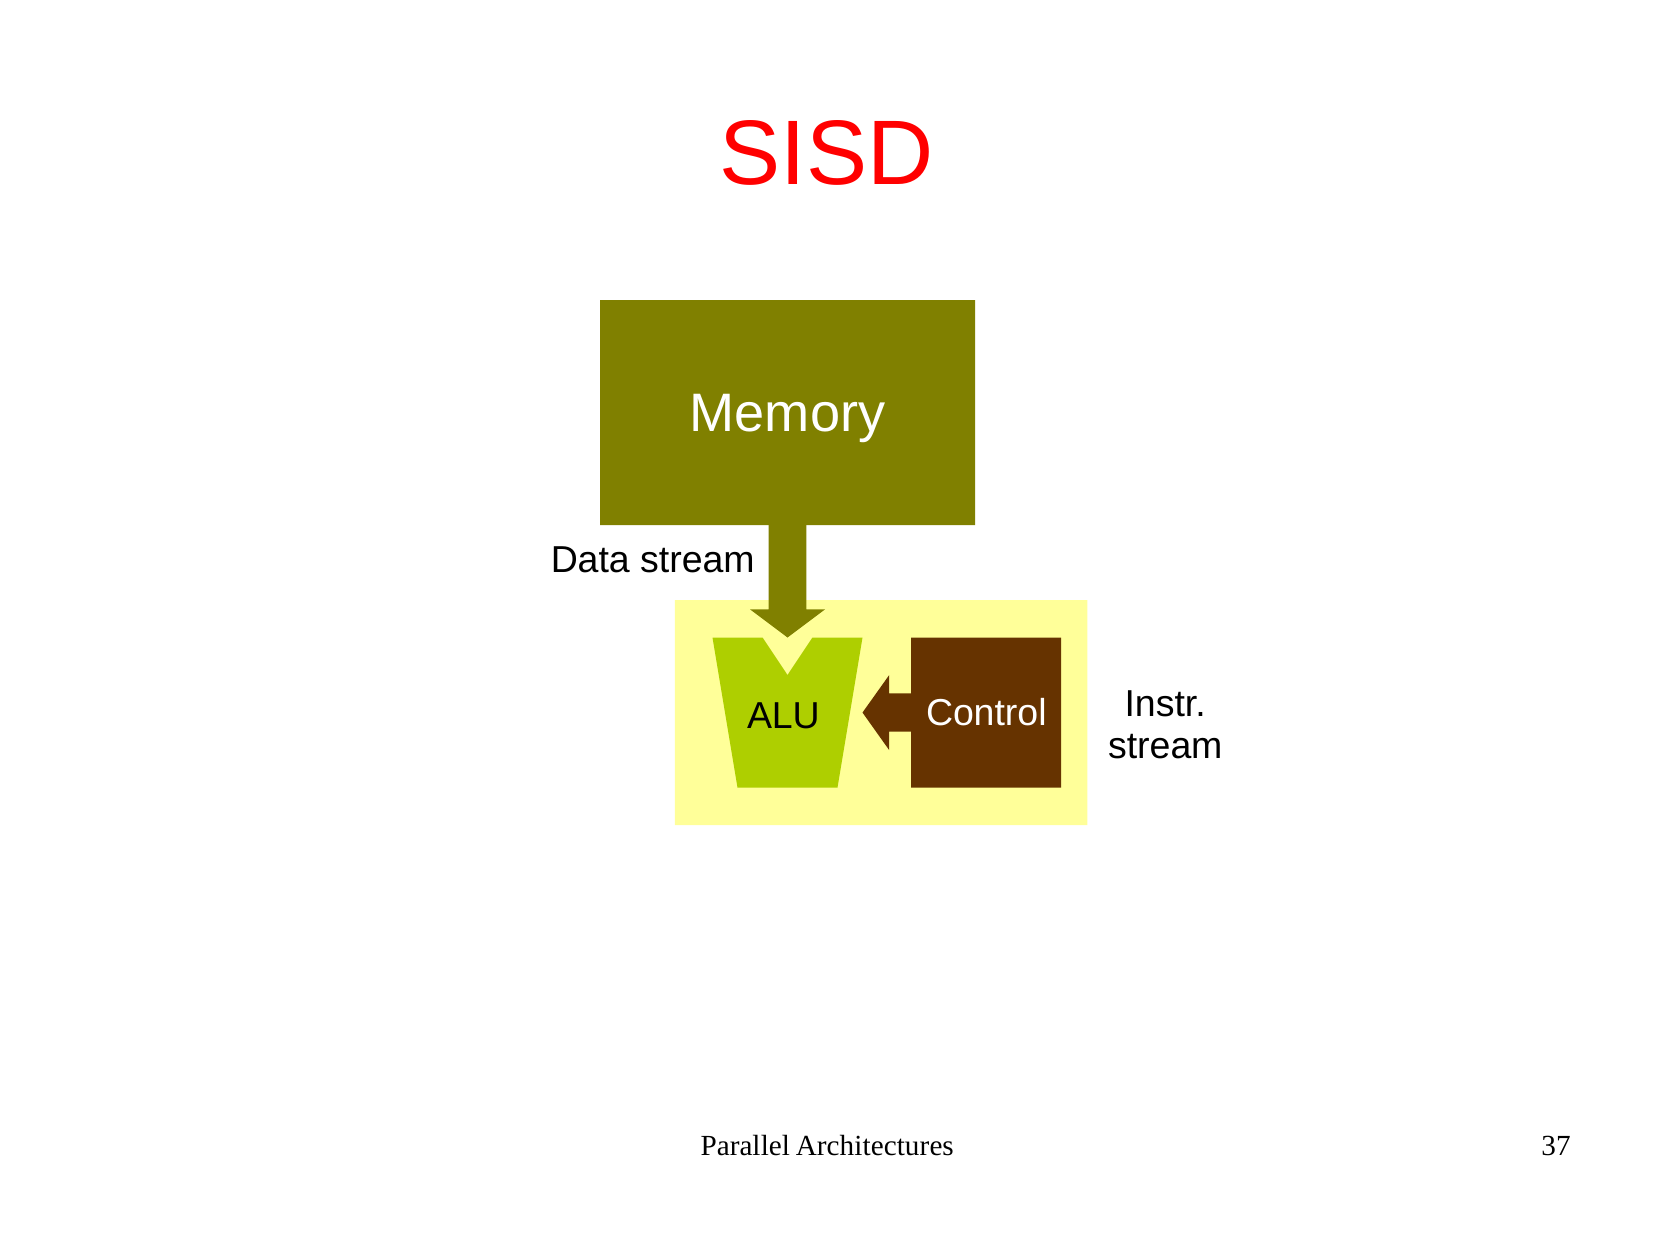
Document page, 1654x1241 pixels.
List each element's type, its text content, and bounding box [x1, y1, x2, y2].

text_box Data stream [536, 531, 770, 589]
text_box Memory [600, 300, 976, 526]
text_box Control [911, 637, 1062, 788]
text_box ALU [732, 686, 835, 744]
text_box [674, 524, 1088, 826]
title SISD [82, 49, 1571, 257]
text_box Instr. stream [1093, 675, 1238, 788]
